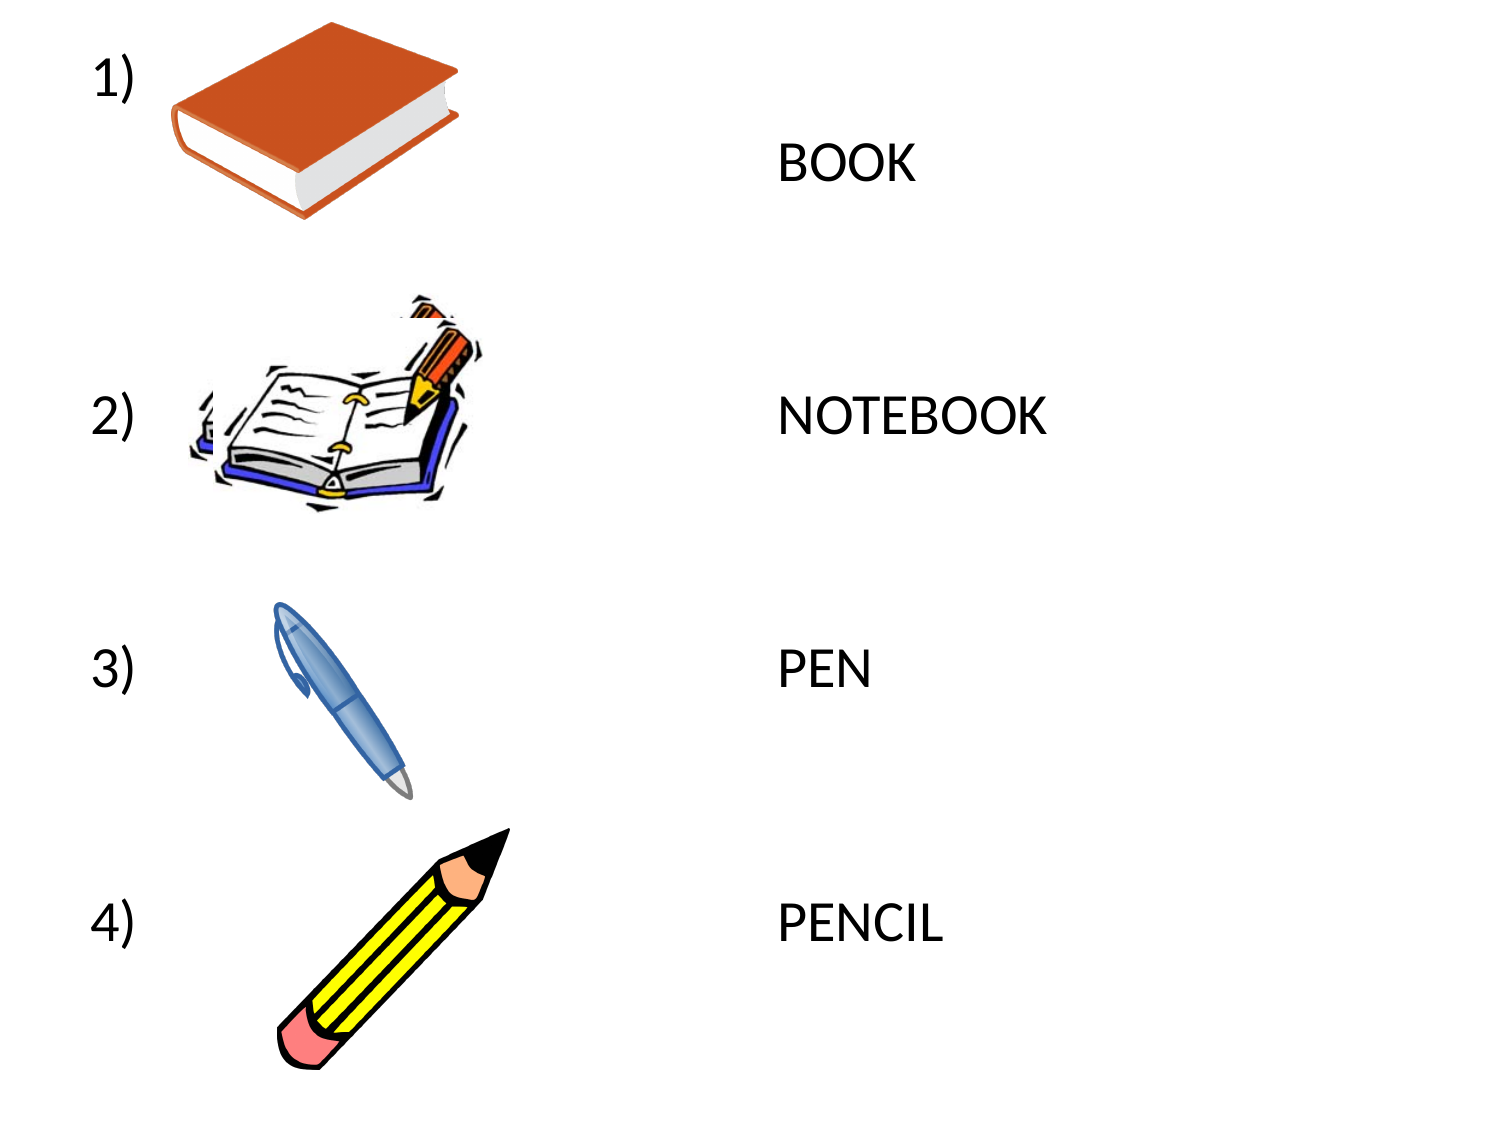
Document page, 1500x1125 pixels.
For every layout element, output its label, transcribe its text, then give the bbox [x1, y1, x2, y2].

picture [277, 828, 510, 1070]
list 1) 2) 3) 4) [75, 30, 738, 1095]
picture [171, 22, 459, 220]
list BOOK NOTEBOOK PEN PENCIL [762, 30, 1426, 1083]
picture [225, 586, 459, 820]
picture [188, 293, 484, 514]
